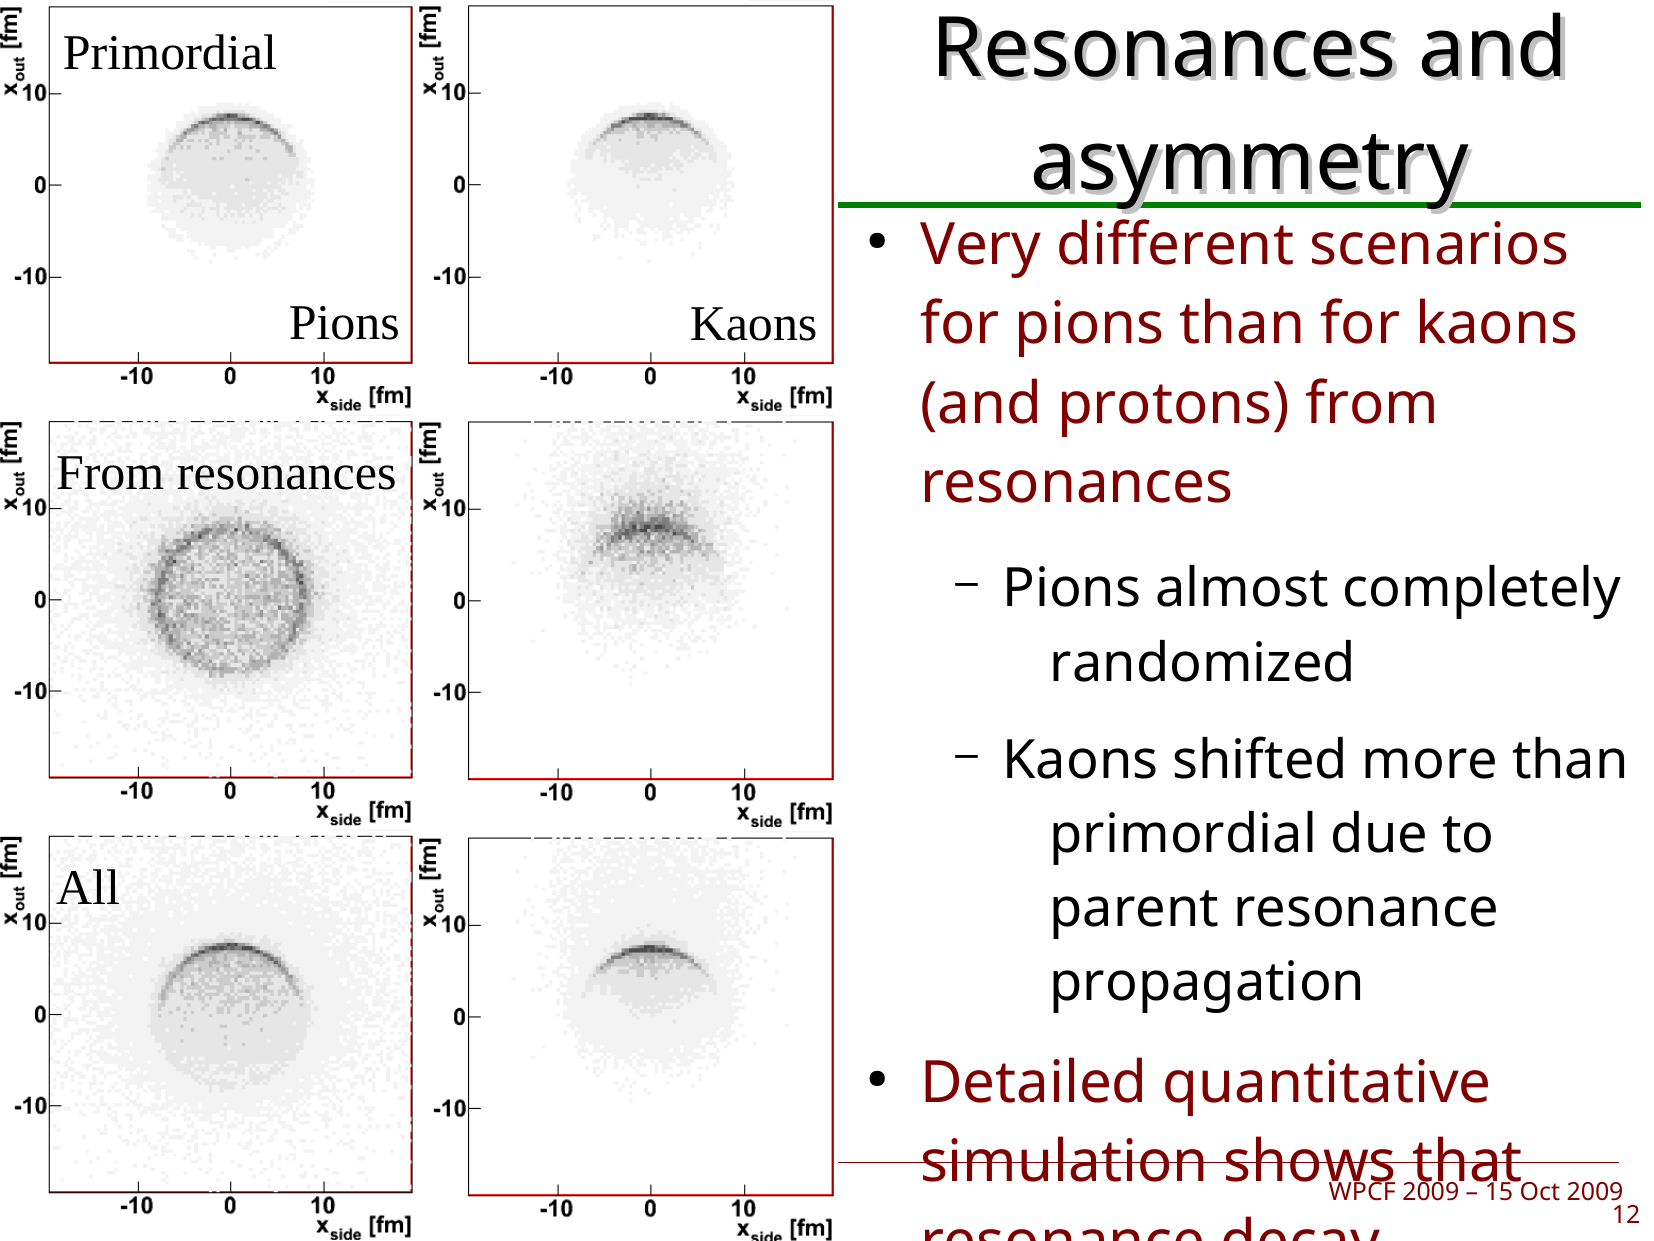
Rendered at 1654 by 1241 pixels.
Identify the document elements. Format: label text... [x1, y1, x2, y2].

text_box Kaons [689, 295, 818, 351]
text_box All [56, 859, 121, 915]
list Very different scenarios for pions than for kaons (and protons) from resonances Pions almost completely randomized Kaons shifted more than primordial due to parent resonance propagation Detailed quantitative simulation shows that resonance decay enhances pion-kaon(proton) flow asymmetry [849, 202, 1636, 1170]
text_box Primordial [62, 25, 277, 81]
text_box From resonances [56, 445, 397, 501]
title Resonances and asymmetry [846, 0, 1653, 205]
picture [0, 0, 838, 1241]
text_box Pions [288, 295, 401, 351]
